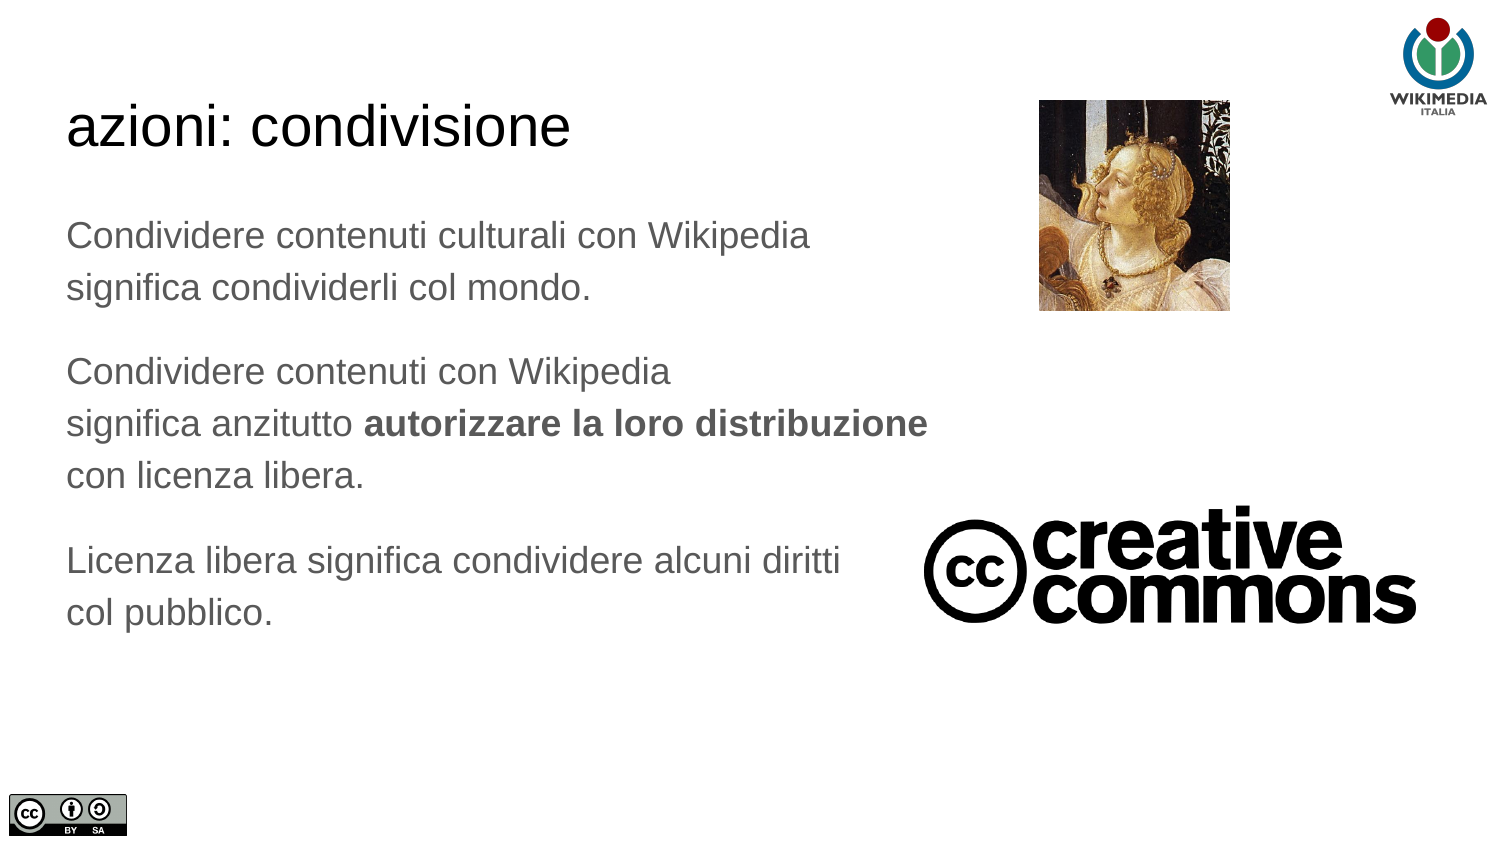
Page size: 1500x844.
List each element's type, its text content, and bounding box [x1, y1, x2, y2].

picture [924, 505, 1416, 624]
title azioni: condivisione [51, 72, 1449, 167]
list Condividere contenuti culturali con Wikipedia significa condividerli col mondo. Condividere contenuti con Wikipedia significa anzitutto autorizzare la loro distribuzione con licenza libera. Licenza libera significa condividere alcuni diritti col pubblico. [51, 189, 1449, 750]
picture [1039, 100, 1230, 311]
picture [9, 794, 127, 836]
picture [1389, 17, 1488, 116]
